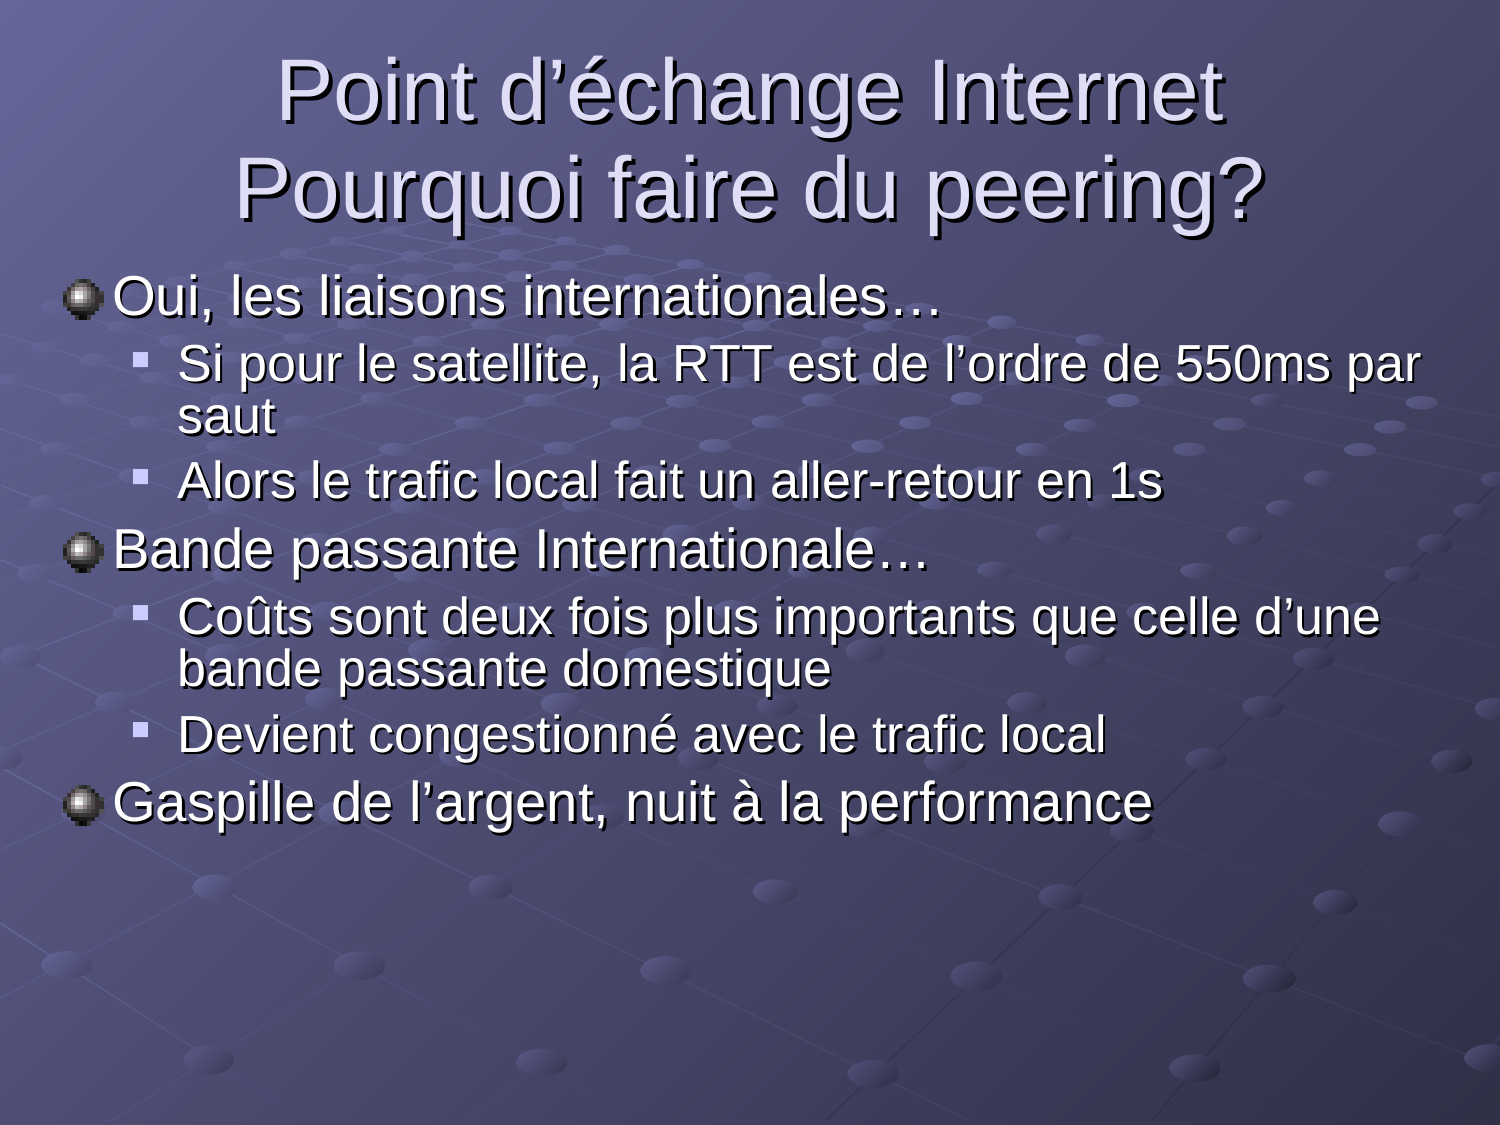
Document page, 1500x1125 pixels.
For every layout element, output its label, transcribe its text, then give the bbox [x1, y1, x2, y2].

title Point d’échange Internet Pourquoi faire du peering? [75, 26, 1426, 252]
list Oui, les liaisons internationales… Si pour le satellite, la RTT est de l’ordre de 550ms par saut Alors le trafic local fait un aller-retour en 1s Bande passante Internationale… Coûts sont deux fois plus importants que celle d’une bande passante domestique Devient congestionné avec le trafic local Gaspille de l’argent, nuit à la performance [41, 262, 1471, 1007]
